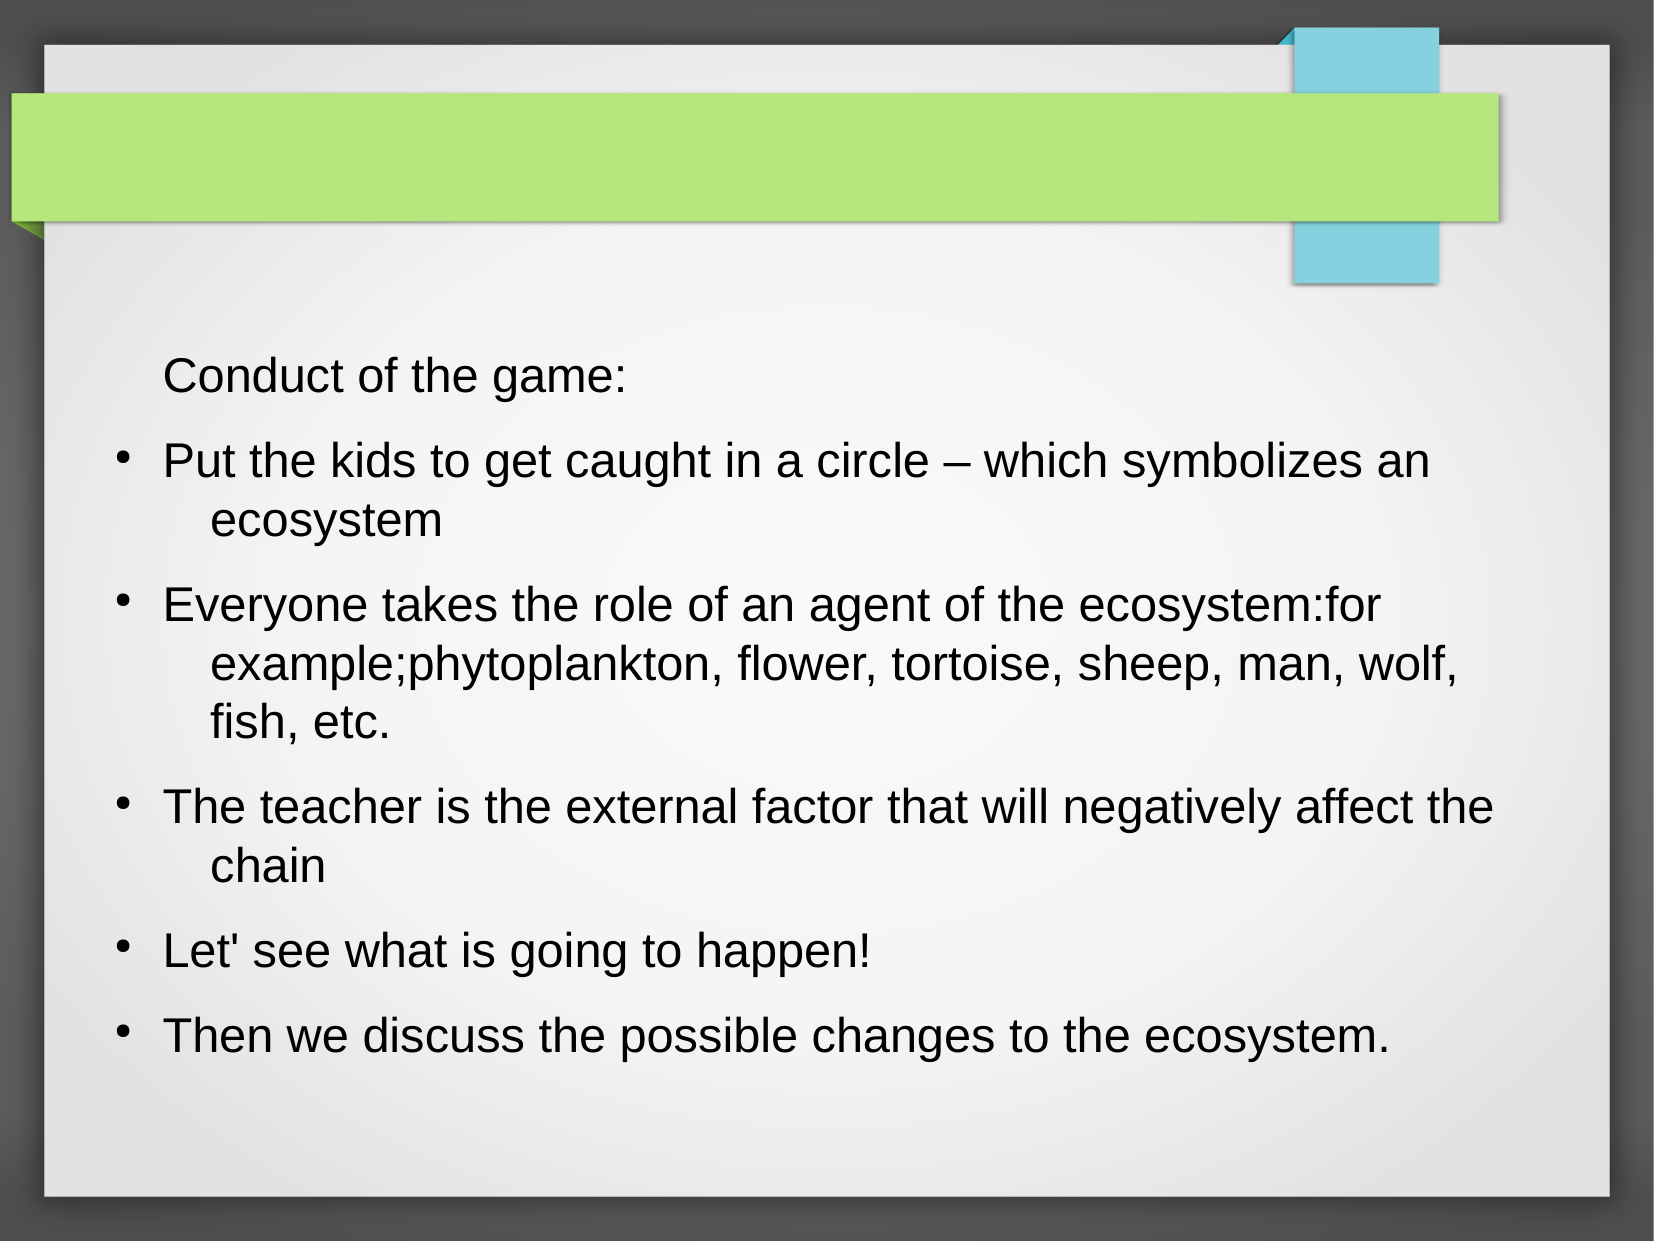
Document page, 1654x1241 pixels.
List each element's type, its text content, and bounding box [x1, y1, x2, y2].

list Conduct of the game: Put the kids to get caught in a circle – which symbolizes an ecosystem Everyone takes the role of an agent of the ecosystem:for example;phytoplankton, flower, tortoise, sheep, man, wolf, fish, etc. The teacher is the external factor that will negatively affect the chain Let' see what is going to happen! Then we discuss the possible changes to the ecosystem. [82, 343, 1538, 1063]
